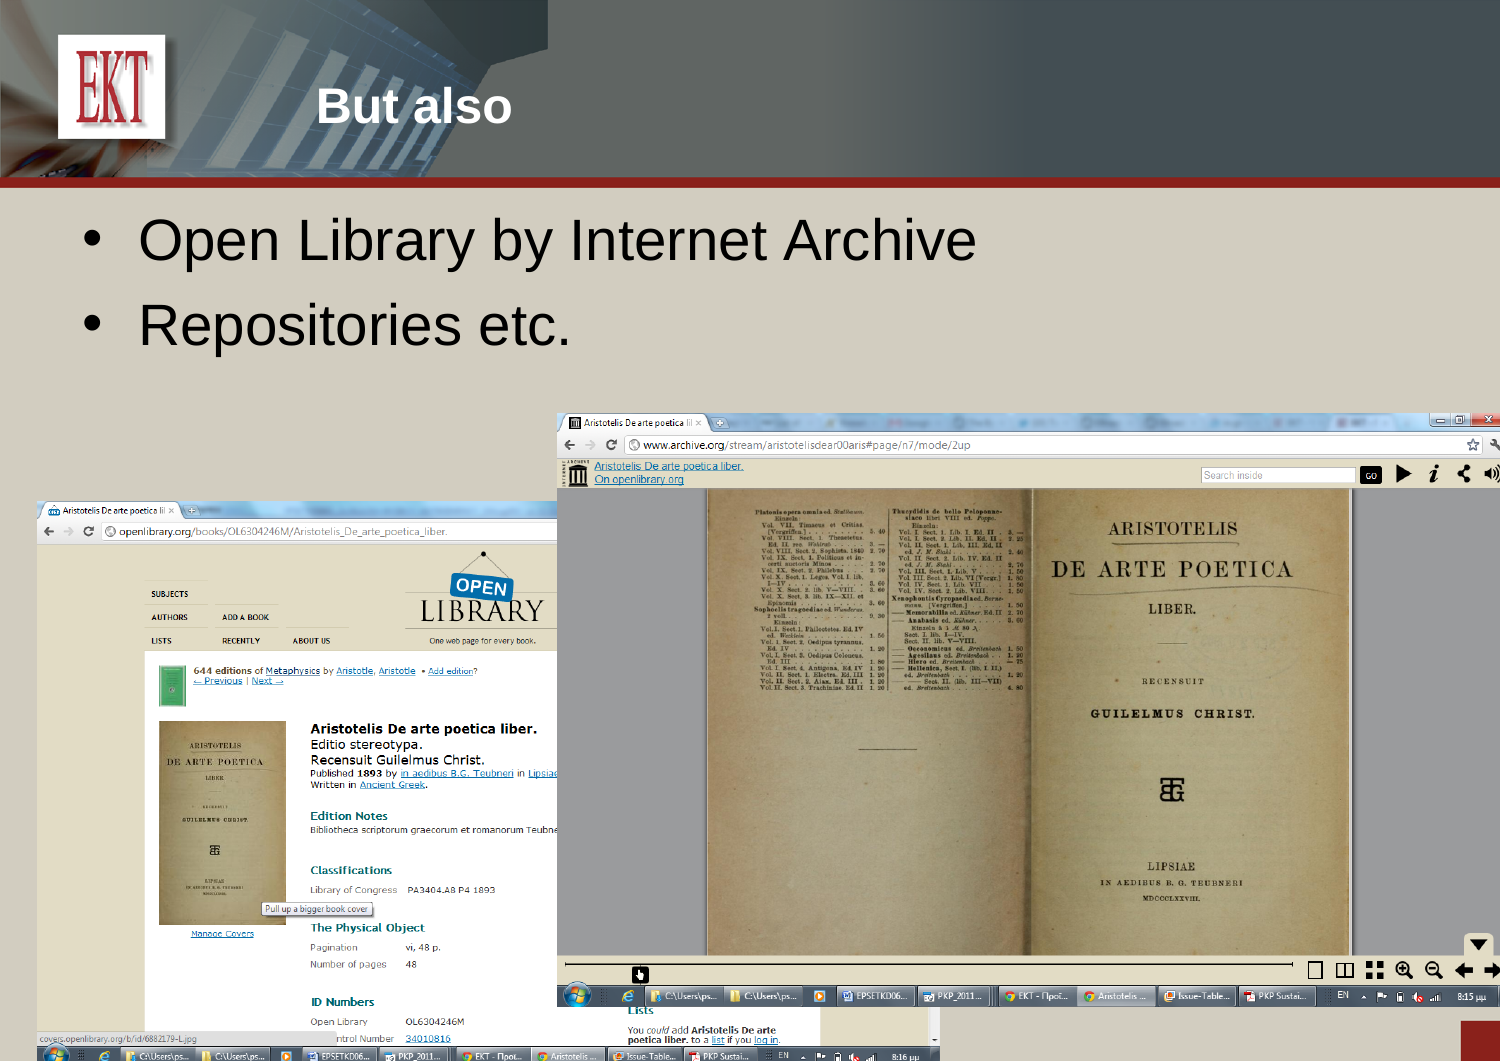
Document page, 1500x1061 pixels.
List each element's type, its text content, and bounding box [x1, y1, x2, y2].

picture [0, 0, 1500, 1061]
list Open Library by Internet Archive Repositories etc. [67, 194, 1418, 420]
title But also [301, 42, 1426, 165]
